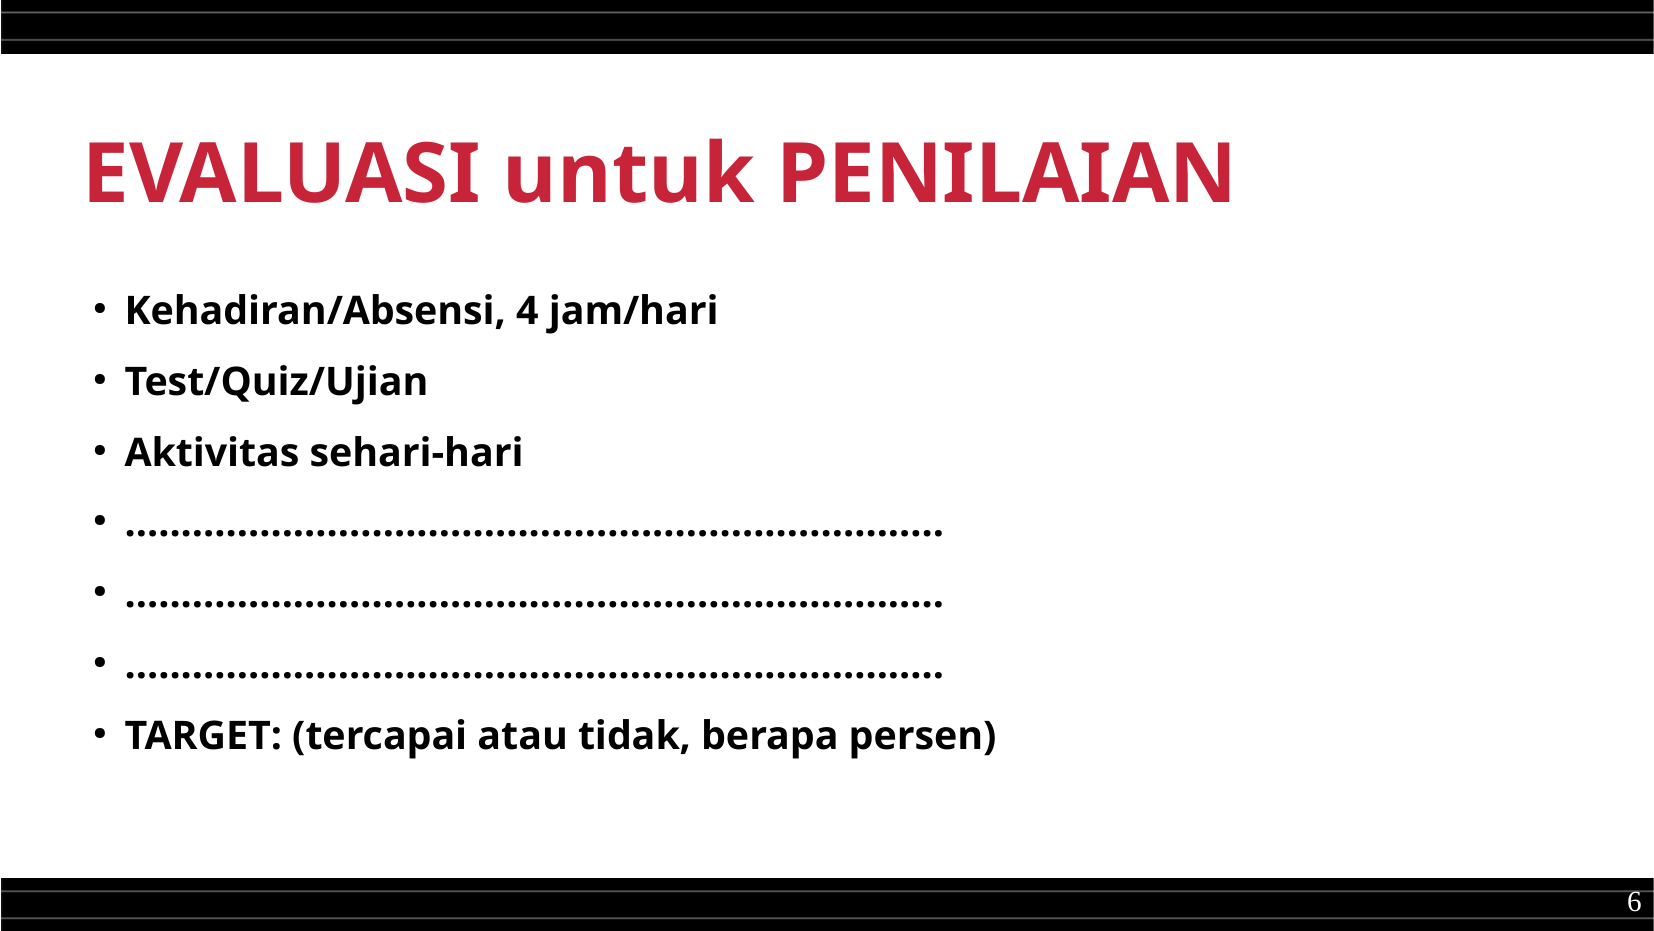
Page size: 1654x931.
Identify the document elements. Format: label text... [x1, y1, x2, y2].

list Kehadiran/Absensi, 4 jam/hari Test/Quiz/Ujian Aktivitas sehari-hari ......................................................................... ......................................................................... ......................................................................... TARGET: (tercapai atau tidak, berapa persen) [82, 282, 1571, 768]
picture [1, 878, 1654, 931]
picture [1, 0, 1654, 54]
title EVALUASI untuk PENILAIAN [82, 92, 1571, 249]
